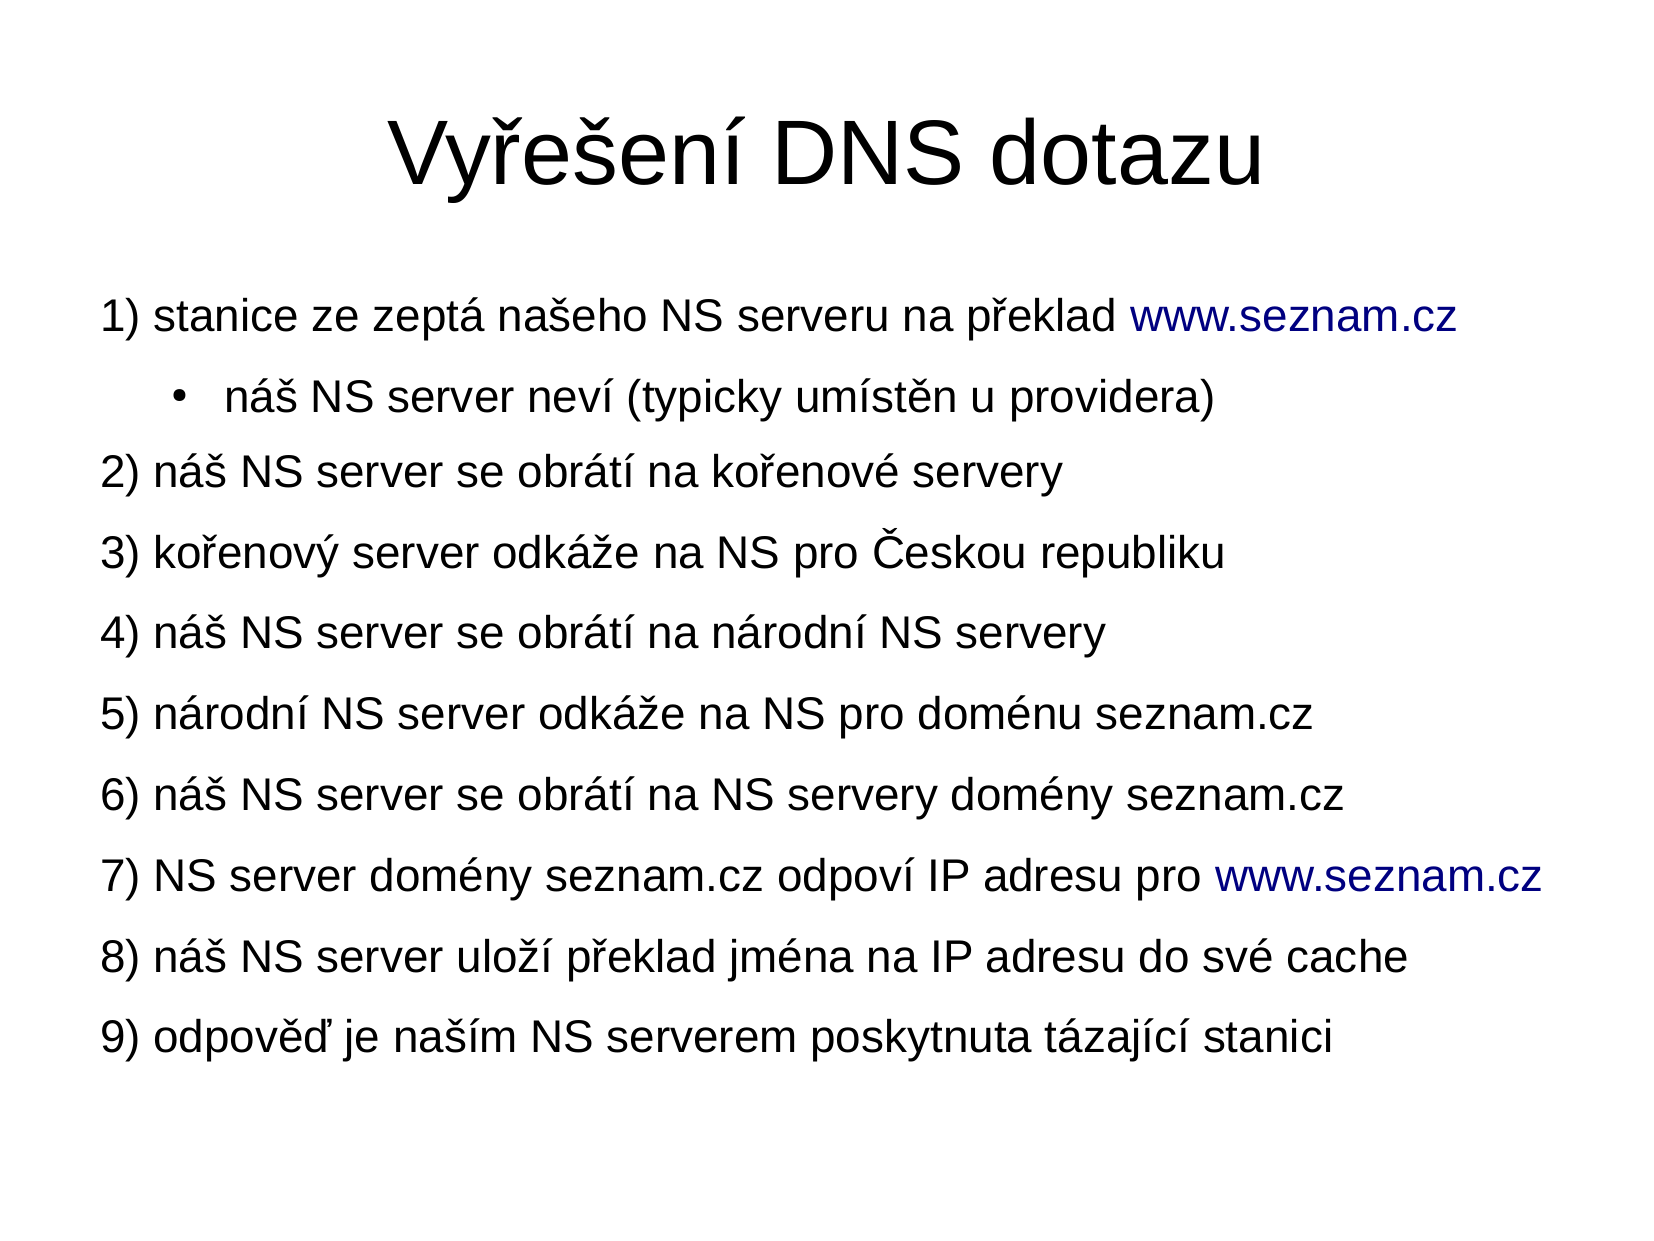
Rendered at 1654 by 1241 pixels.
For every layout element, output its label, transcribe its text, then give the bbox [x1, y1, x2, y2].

list stanice ze zeptá našeho NS serveru na překlad www.seznam.cz náš NS server neví (typicky umístěn u providera) náš NS server se obrátí na kořenové servery kořenový server odkáže na NS pro Českou republiku náš NS server se obrátí na národní NS servery národní NS server odkáže na NS pro doménu seznam.cz náš NS server se obrátí na NS servery domény seznam.cz NS server domény seznam.cz odpoví IP adresu pro www.seznam.cz náš NS server uloží překlad jména na IP adresu do své cache odpověď je naším NS serverem poskytnuta tázající stanici [82, 290, 1571, 1063]
title Vyřešení DNS dotazu [82, 49, 1571, 257]
